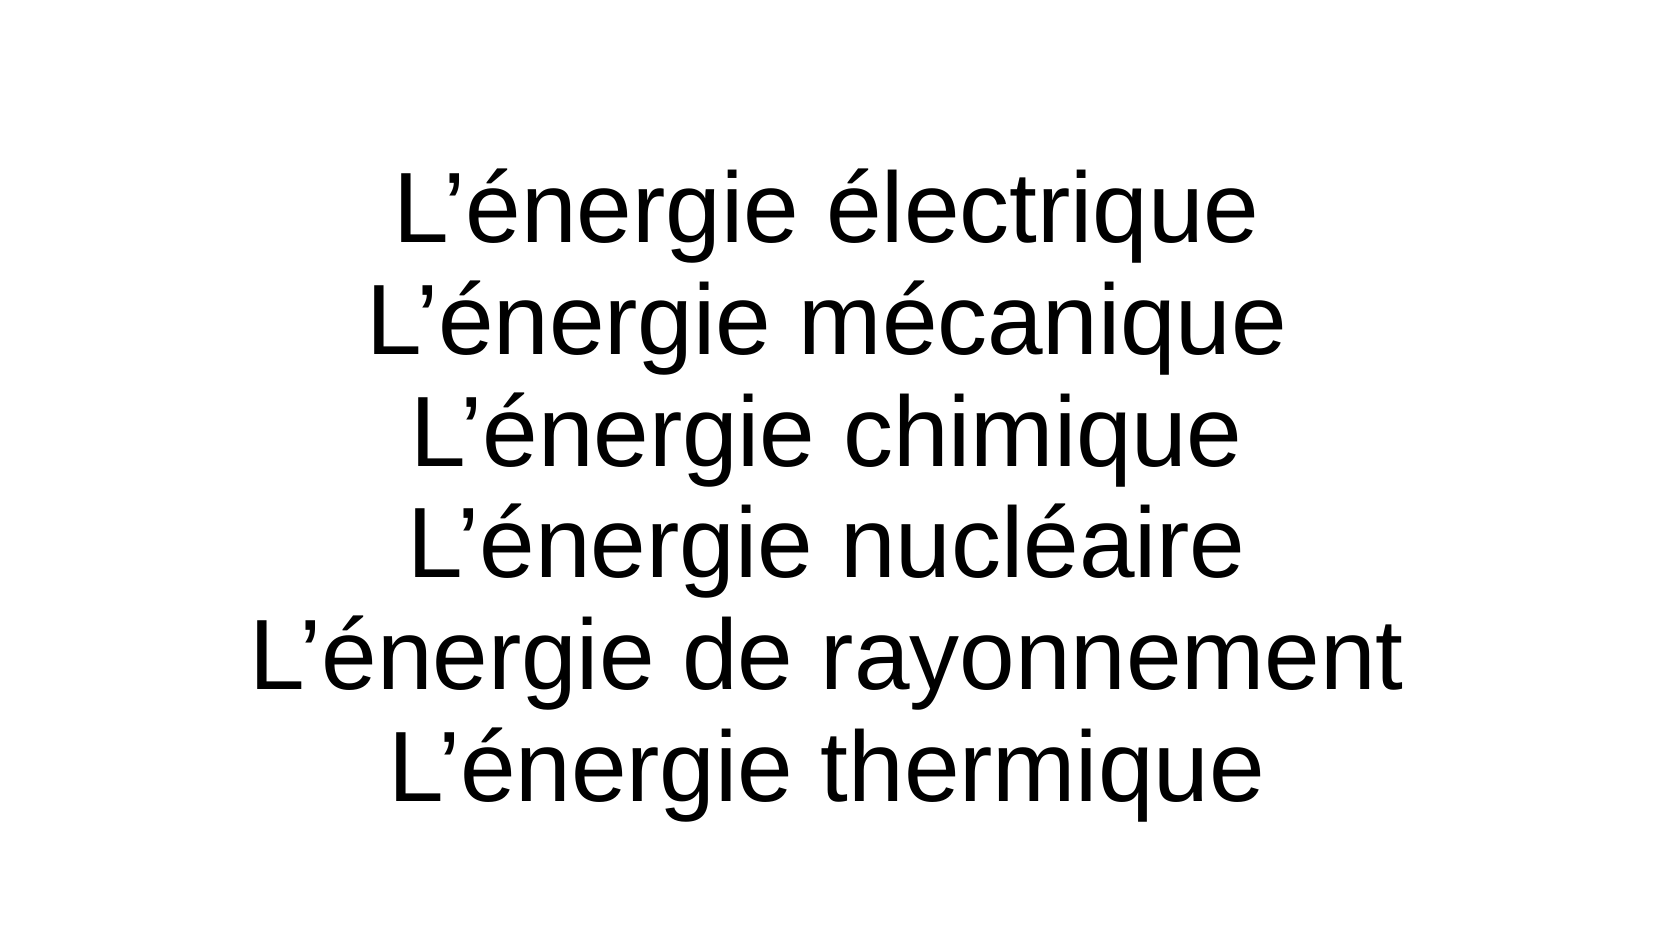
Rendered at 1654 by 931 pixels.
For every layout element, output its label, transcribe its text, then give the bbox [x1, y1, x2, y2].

subtitle L’énergie électrique L’énergie mécanique L’énergie chimique L’énergie nucléaire L’énergie de rayonnement L’énergie thermique [82, 152, 1571, 823]
